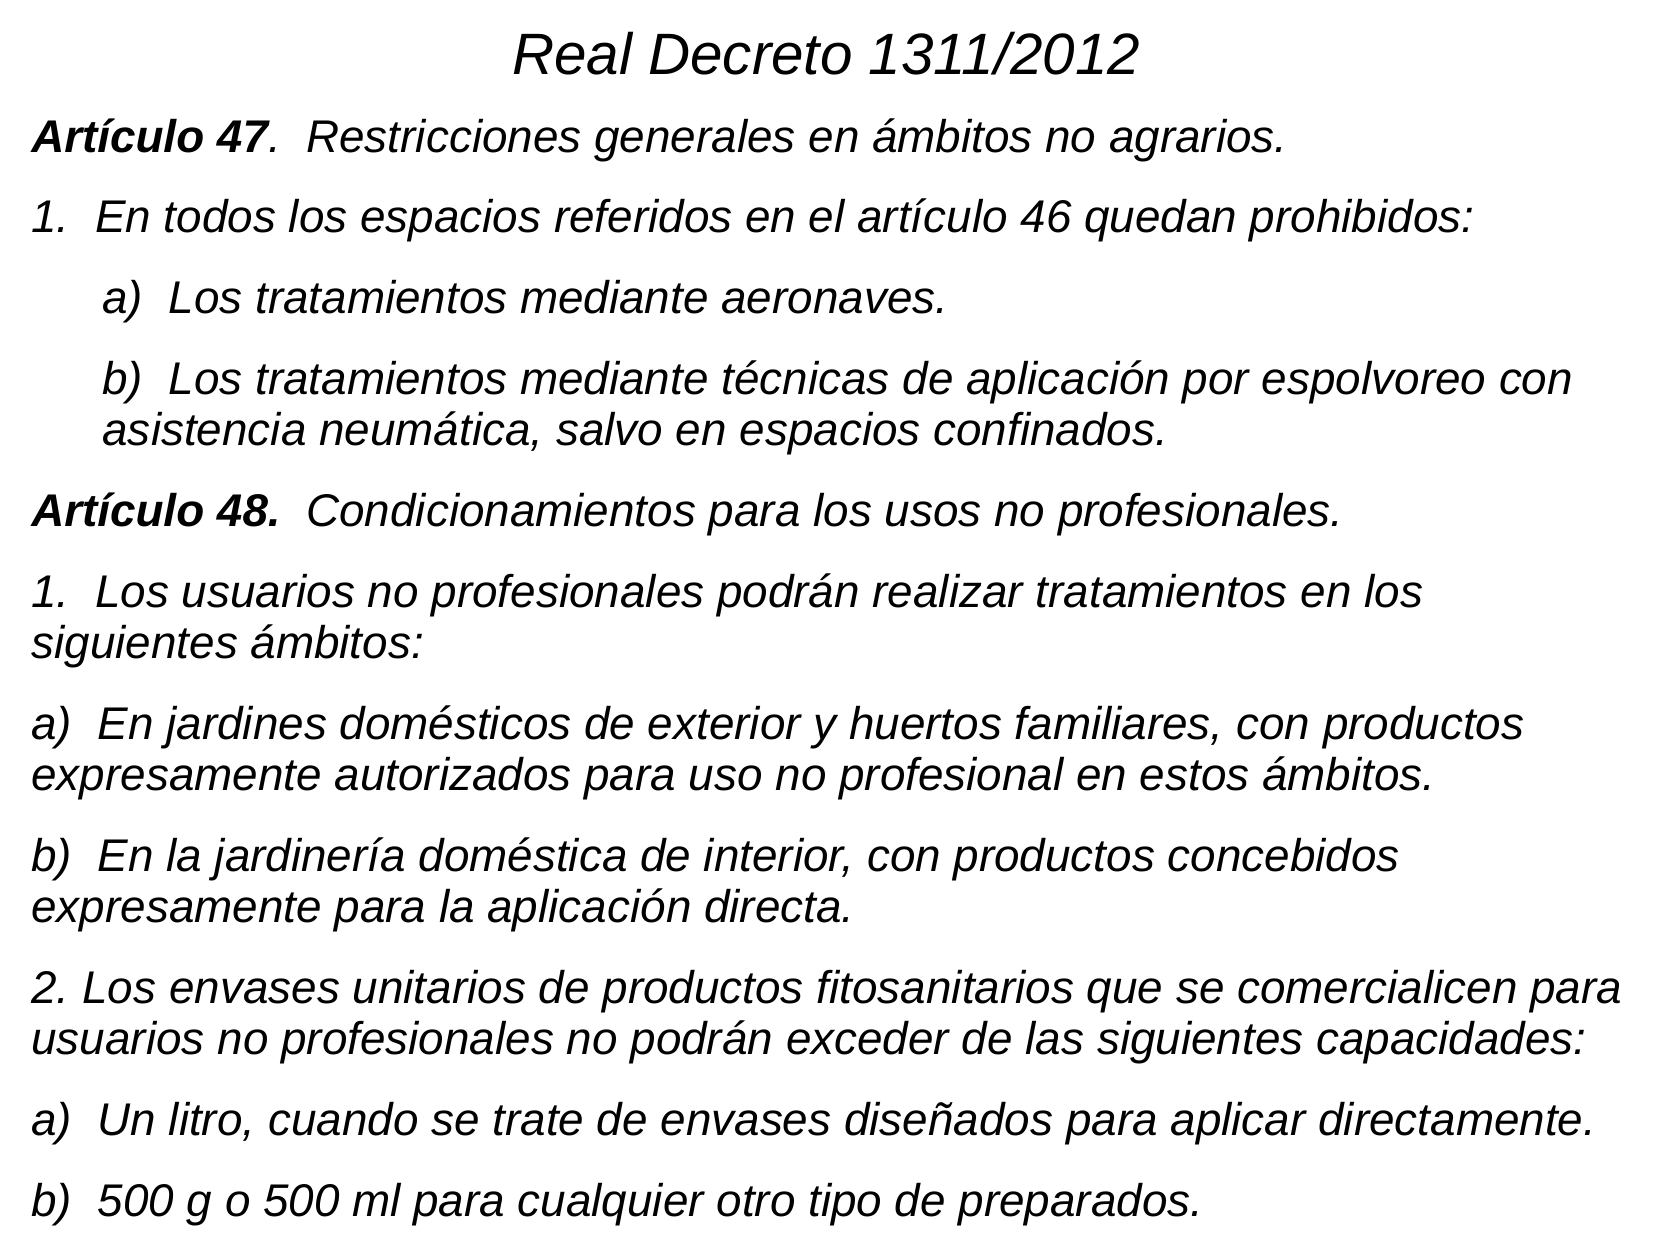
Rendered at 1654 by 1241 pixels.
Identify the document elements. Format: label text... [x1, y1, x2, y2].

list Artículo 47. Restricciones generales en ámbitos no agrarios. 1. En todos los espacios referidos en el artículo 46 quedan prohibidos: a) Los tratamientos mediante aeronaves. b) Los tratamientos mediante técnicas de aplicación por espolvoreo con asistencia neumática, salvo en espacios confinados. Artículo 48. Condicionamientos para los usos no profesionales. 1. Los usuarios no profesionales podrán realizar tratamientos en los siguientes ámbitos: a) En jardines domésticos de exterior y huertos familiares, con productos expresamente autorizados para uso no profesional en estos ámbitos. b) En la jardinería doméstica de interior, con productos concebidos expresamente para la aplicación directa. 2. Los envases unitarios de productos fitosanitarios que se comercialicen para usuarios no profesionales no podrán exceder de las siguientes capacidades: a) Un litro, cuando se trate de envases diseñados para aplicar directamente. b) 500 g o 500 ml para cualquier otro tipo de preparados. [31, 110, 1627, 1241]
title Real Decreto 1311/2012 [82, 19, 1571, 89]
